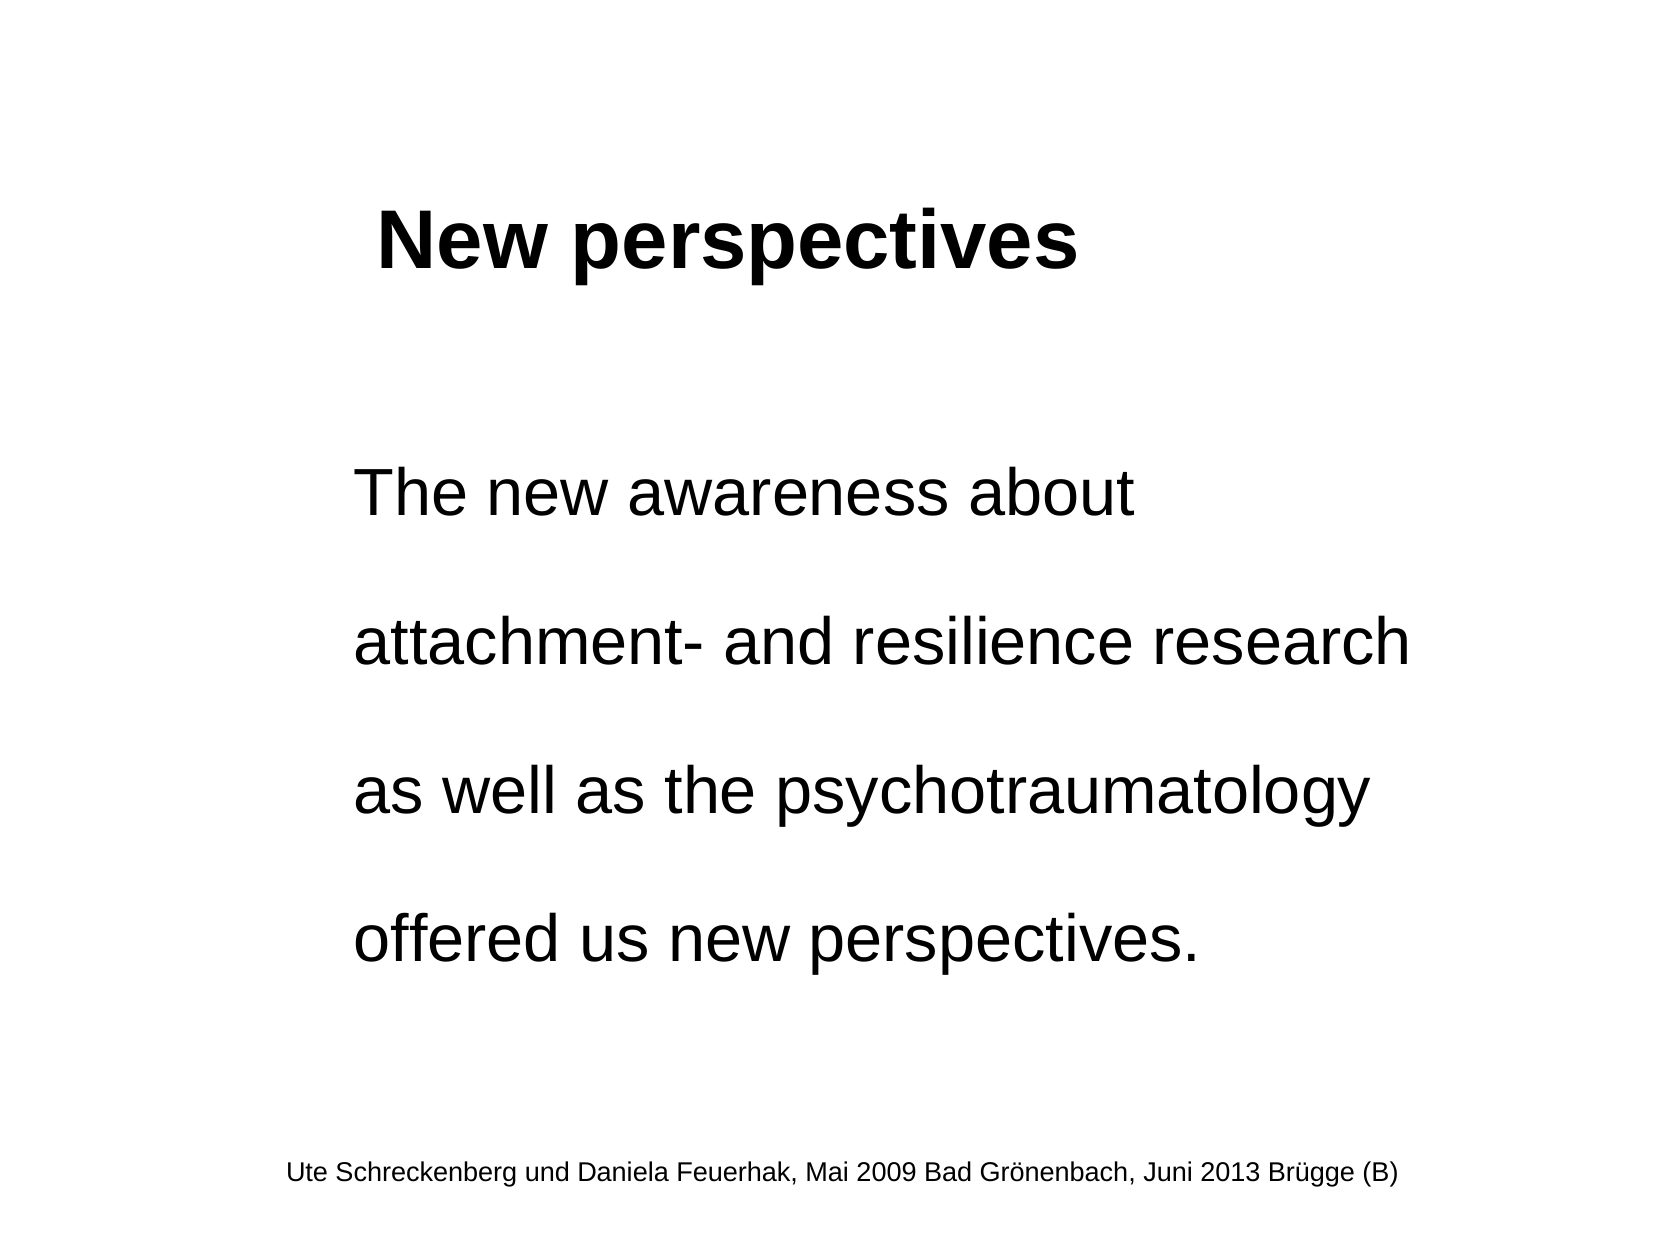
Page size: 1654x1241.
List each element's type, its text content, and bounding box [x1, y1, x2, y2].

subtitle The new awareness about attachment- and resilience research as well as the psychotraumatology offered us new perspectives. Ute Schreckenberg und Daniela Feuerhak, Mai 2009 Bad Grönenbach, Juni 2013 Brügge (B) [206, 381, 1477, 1241]
title New perspectives [82, 0, 1564, 381]
